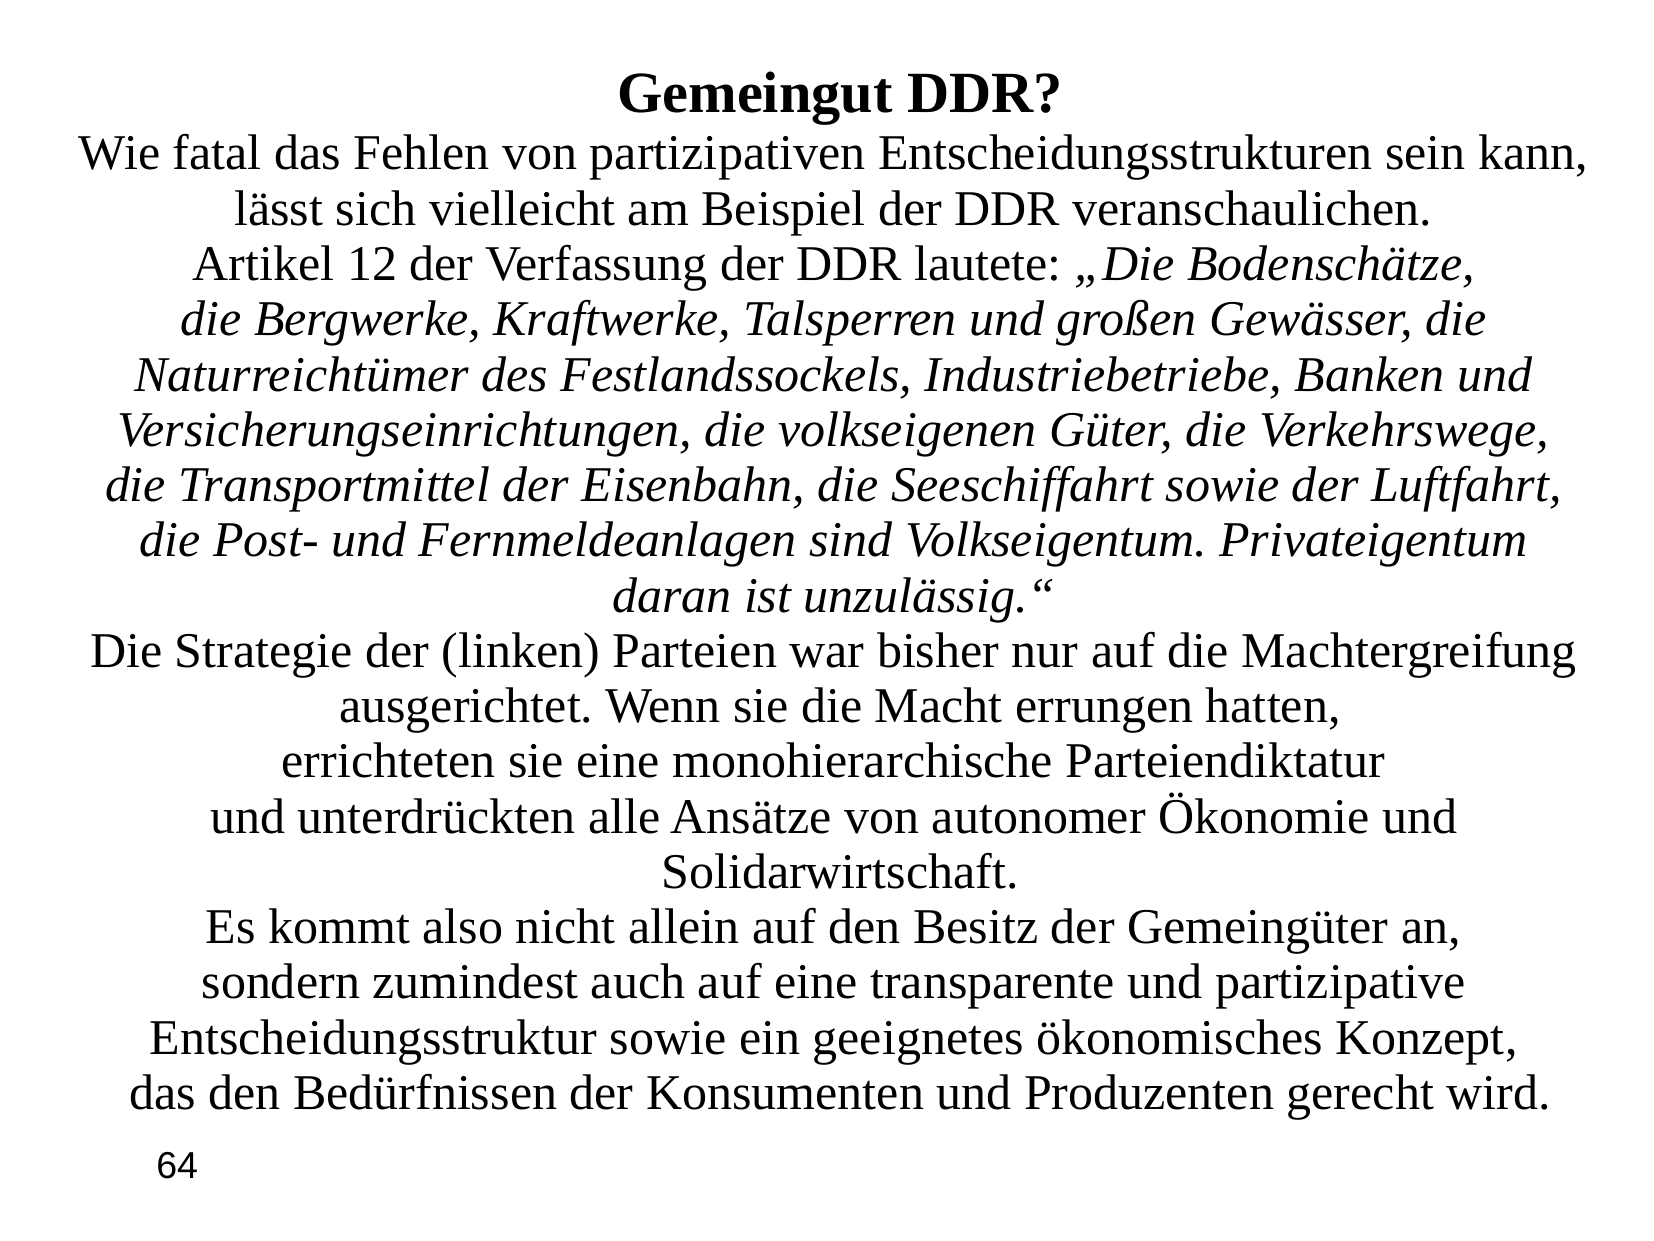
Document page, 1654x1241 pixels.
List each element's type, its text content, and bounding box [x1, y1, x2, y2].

text_box Gemeingut DDR? Wie fatal das Fehlen von partizipativen Entscheidungsstrukturen sein kann, lässt sich vielleicht am Beispiel der DDR veranschaulichen. Artikel 12 der Verfassung der DDR lautete: „Die Bodenschätze, die Bergwerke, Kraftwerke, Talsperren und großen Gewässer, die Naturreichtümer des Festlandssockels, Industriebetriebe, Banken und Versicherungseinrichtungen, die volkseigenen Güter, die Verkehrswege, die Transportmittel der Eisenbahn, die Seeschiffahrt sowie der Luftfahrt, die Post- und Fernmeldeanlagen sind Volkseigentum. Privateigentum daran ist unzulässig.“ Die Strategie der (linken) Parteien war bisher nur auf die Machtergreifung ausgerichtet. Wenn sie die Macht errungen hatten, errichteten sie eine monohierarchische Parteiendiktatur und unterdrückten alle Ansätze von autonomer Ökonomie und Solidarwirtschaft. Es kommt also nicht allein auf den Besitz der Gemeingüter an, sondern zumindest auch auf eine transparente und partizipative Entscheidungsstruktur sowie ein geeignetes ökonomisches Konzept, das den Bedürfnissen der Konsumenten und Produzenten gerecht wird. [64, 53, 1617, 1128]
text_box <Nummer> [141, 1137, 225, 1195]
